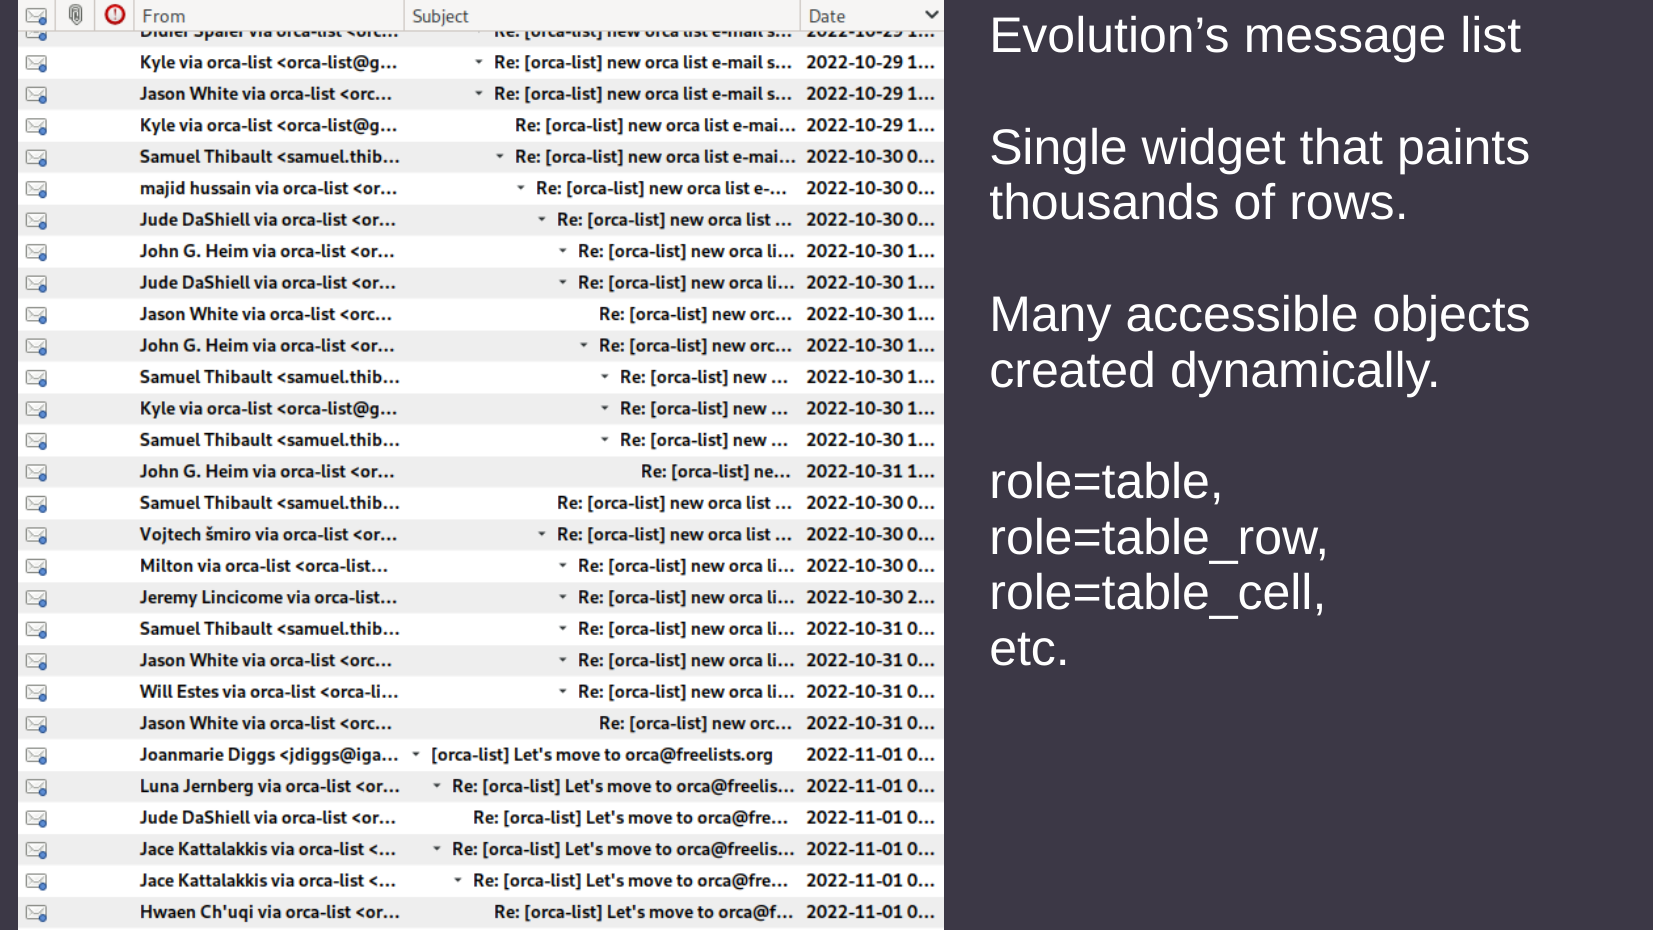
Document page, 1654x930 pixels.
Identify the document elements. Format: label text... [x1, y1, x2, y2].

text_box Evolution’s message list Single widget that paints thousands of rows. Many accessible objects created dynamically. role=table, role=table_row, role=table_cell, etc. [974, 0, 1589, 917]
picture [18, 0, 944, 930]
